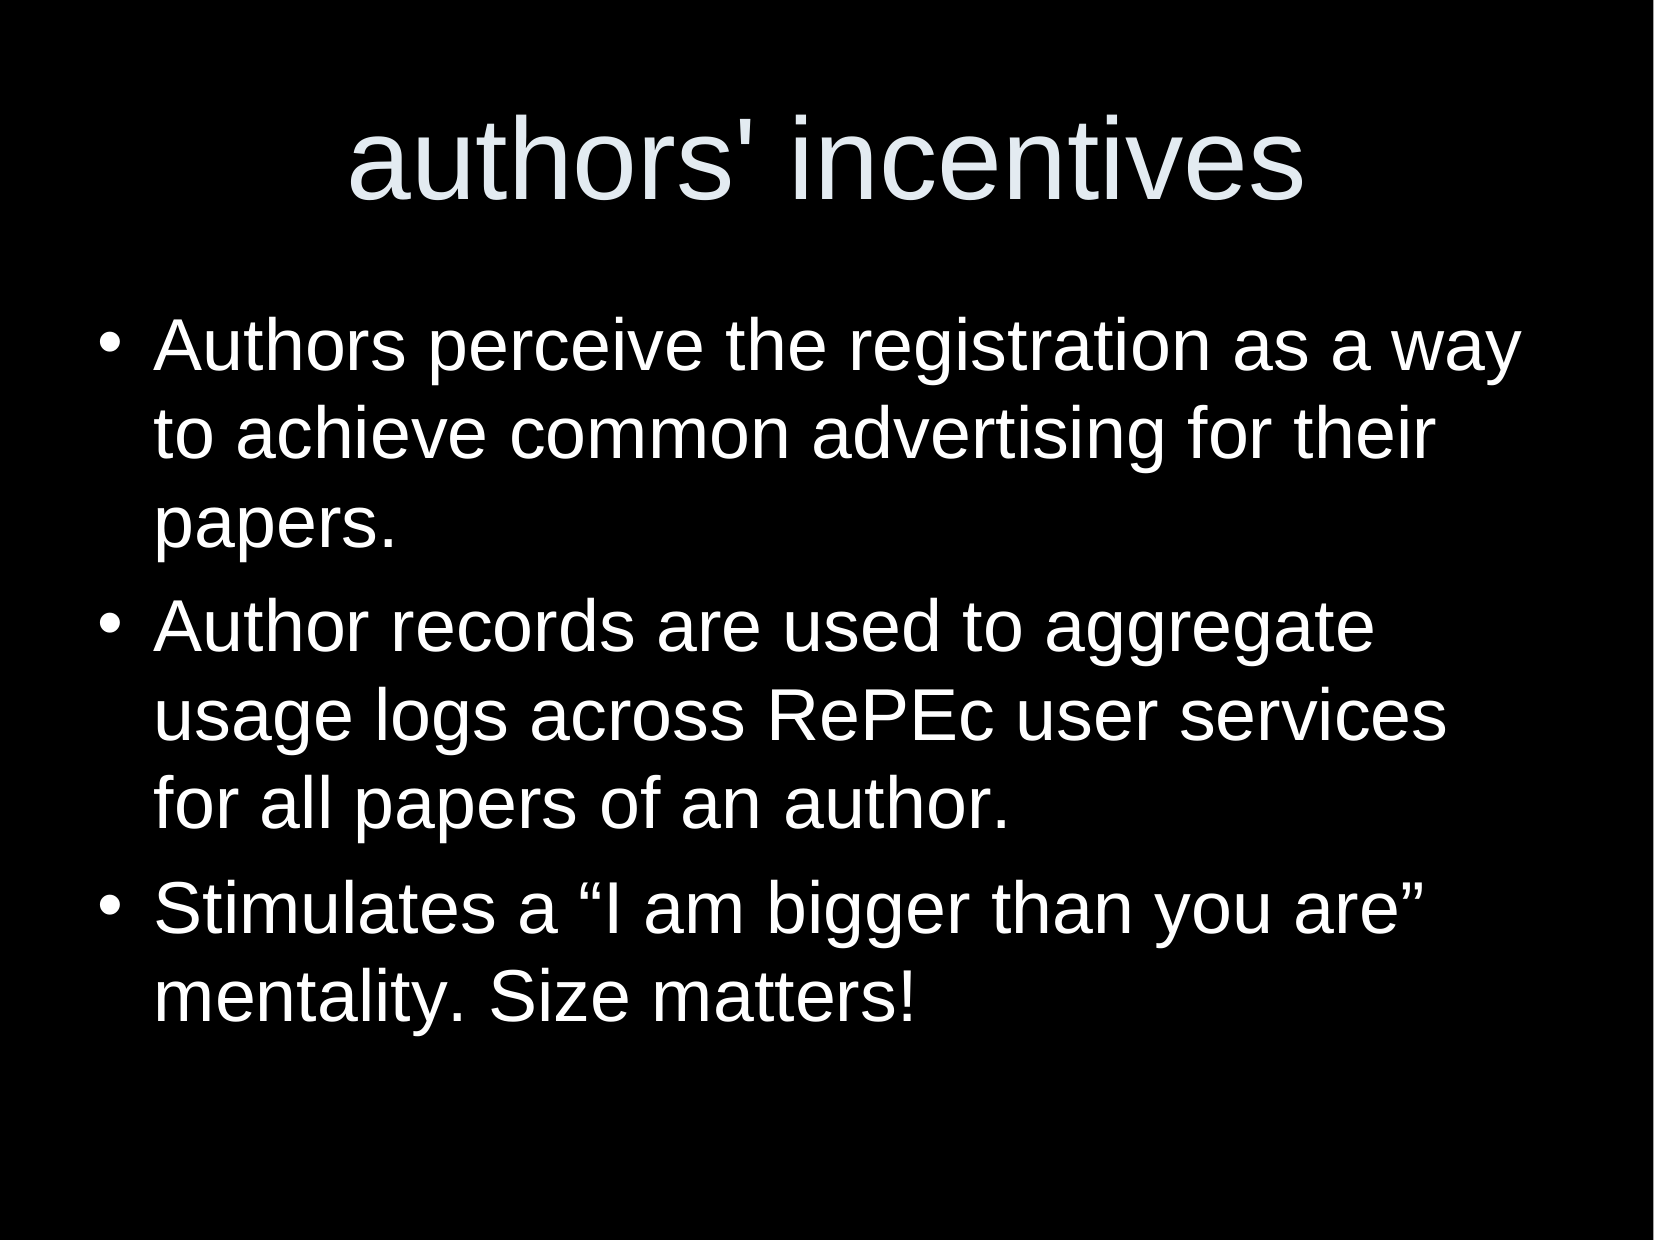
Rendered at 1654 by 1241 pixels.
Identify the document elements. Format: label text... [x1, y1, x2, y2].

title authors' incentives [82, 49, 1571, 257]
list Authors perceive the registration as a way to achieve common advertising for their papers. Author records are used to aggregate usage logs across RePEc user services for all papers of an author. Stimulates a “I am bigger than you are” mentality. Size matters! [82, 289, 1571, 1108]
